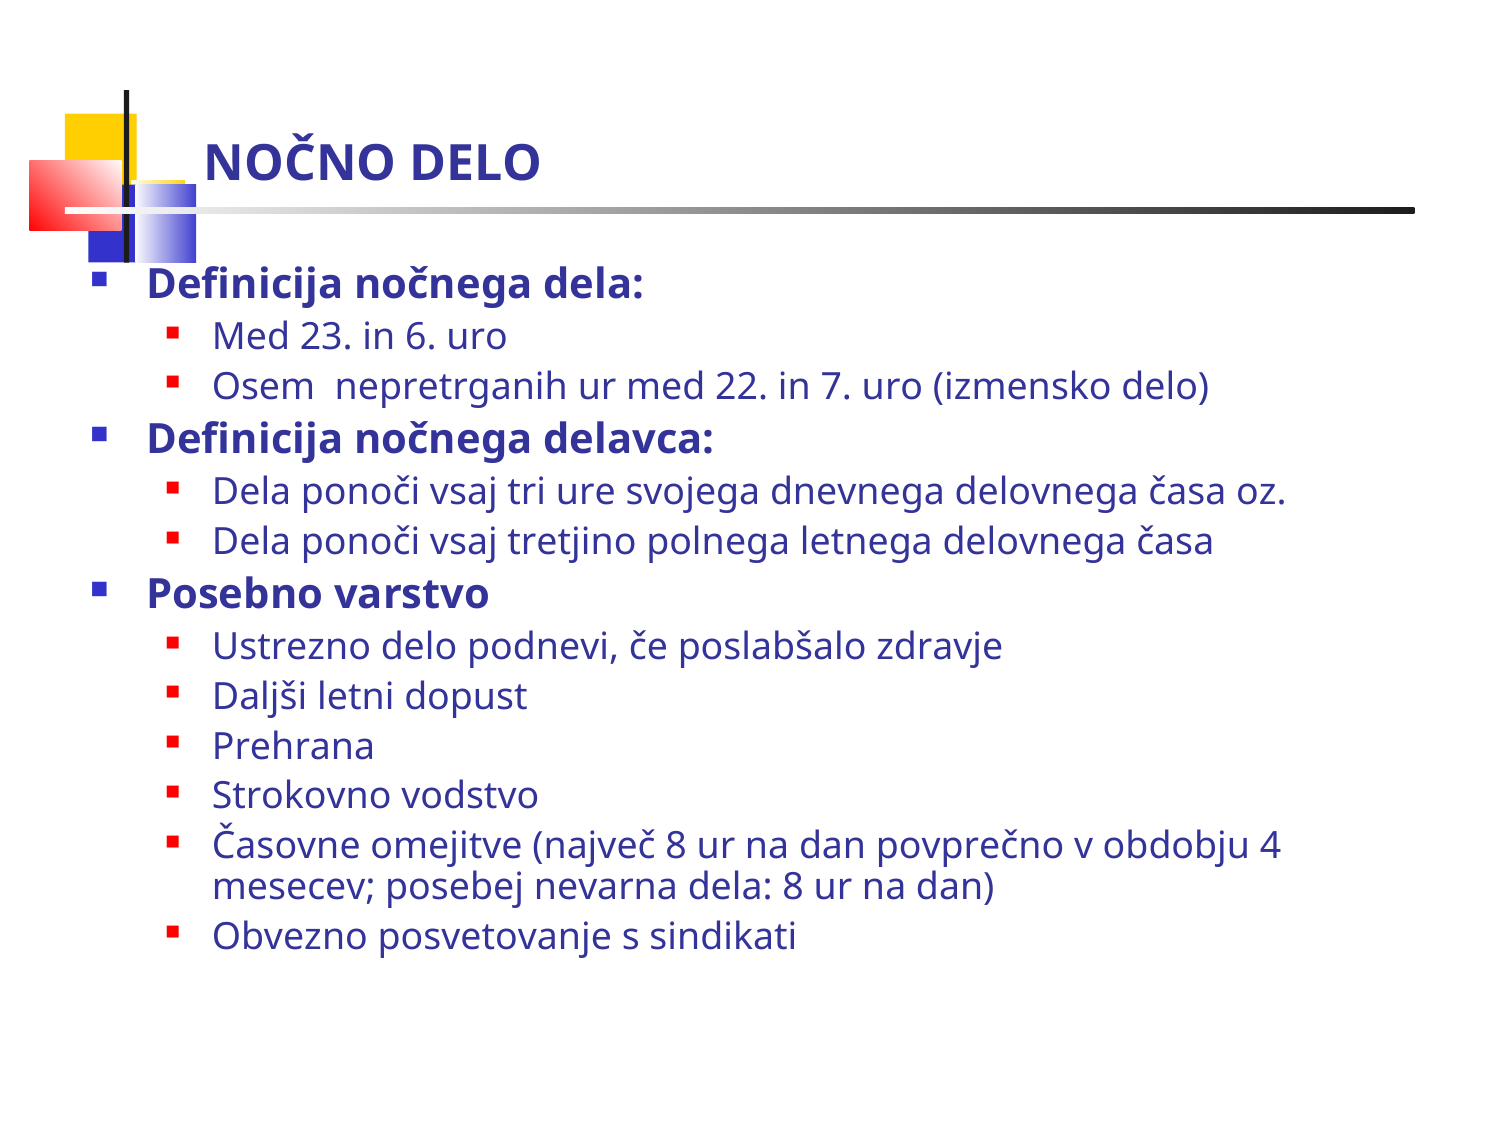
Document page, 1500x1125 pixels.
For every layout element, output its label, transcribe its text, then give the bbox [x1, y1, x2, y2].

title NOČNO DELO [188, 35, 1468, 199]
list Definicija nočnega dela: Med 23. in 6. uro Osem nepretrganih ur med 22. in 7. uro (izmensko delo) Definicija nočnega delavca: Dela ponoči vsaj tri ure svojega dnevnega delovnega časa oz. Dela ponoči vsaj tretjino polnega letnega delovnega časa Posebno varstvo Ustrezno delo podnevi, če poslabšalo zdravje Daljši letni dopust Prehrana Strokovno vodstvo Časovne omejitve (največ 8 ur na dan povprečno v obdobju 4 mesecev; posebej nevarna dela: 8 ur na dan) Obvezno posvetovanje s sindikati [75, 255, 1426, 1005]
